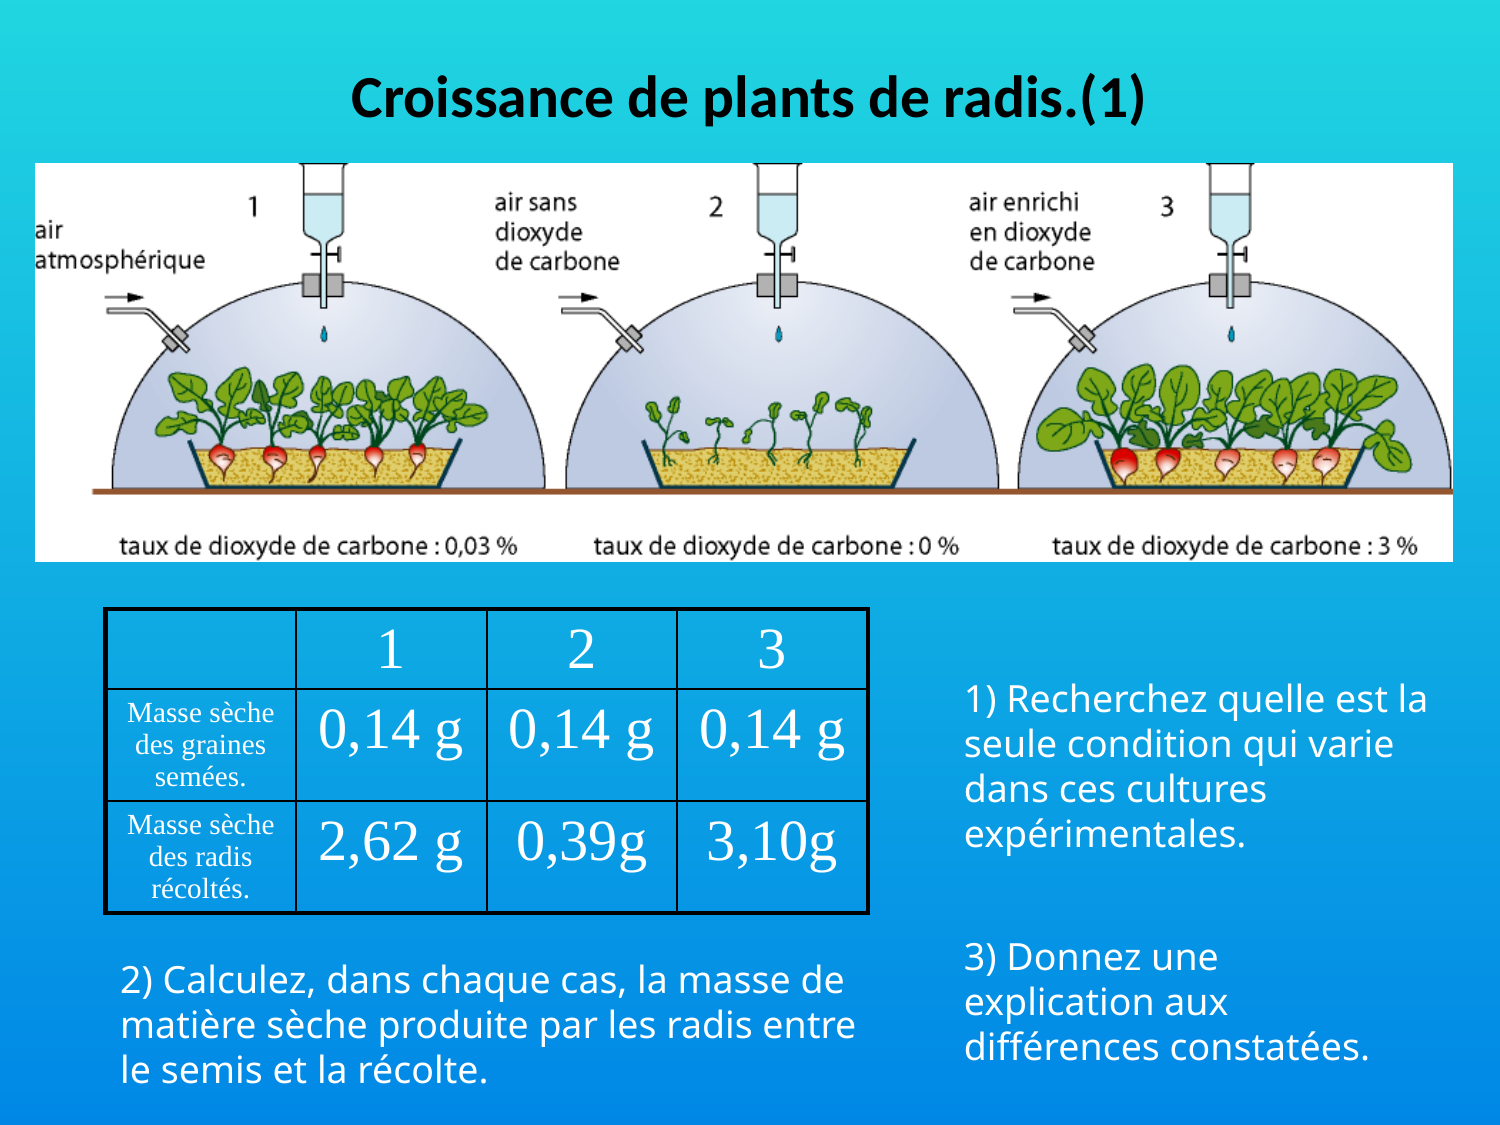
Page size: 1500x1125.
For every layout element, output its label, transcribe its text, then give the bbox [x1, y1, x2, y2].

table_cell Masse sèche des radis récoltés. [108, 802, 295, 911]
title Croissance de plants de radis.(1) [112, 50, 1388, 138]
table_cell 0,39g [488, 802, 676, 911]
text_box 2) Calculez, dans chaque cas, la masse de matière sèche produite par les radis entre le semis et la récolte. [105, 949, 879, 1099]
text_box 3) Donnez une explication aux différences constatées. [949, 925, 1418, 1076]
table_cell 0,14 g [678, 690, 866, 800]
table_cell 0,14 g [488, 690, 676, 800]
table_cell 3,10g [678, 802, 866, 911]
picture [0, 163, 1500, 561]
table_header 2 [488, 611, 676, 688]
table_cell 2,62 g [297, 802, 486, 911]
table_header [108, 611, 295, 688]
table_header 1 [297, 611, 486, 688]
table_cell 0,14 g [297, 690, 486, 800]
text_box 1) Recherchez quelle est la seule condition qui varie dans ces cultures expérimentales. [949, 667, 1462, 863]
table_cell Masse sèche des graines semées. [108, 690, 295, 800]
table_header 3 [678, 611, 866, 688]
